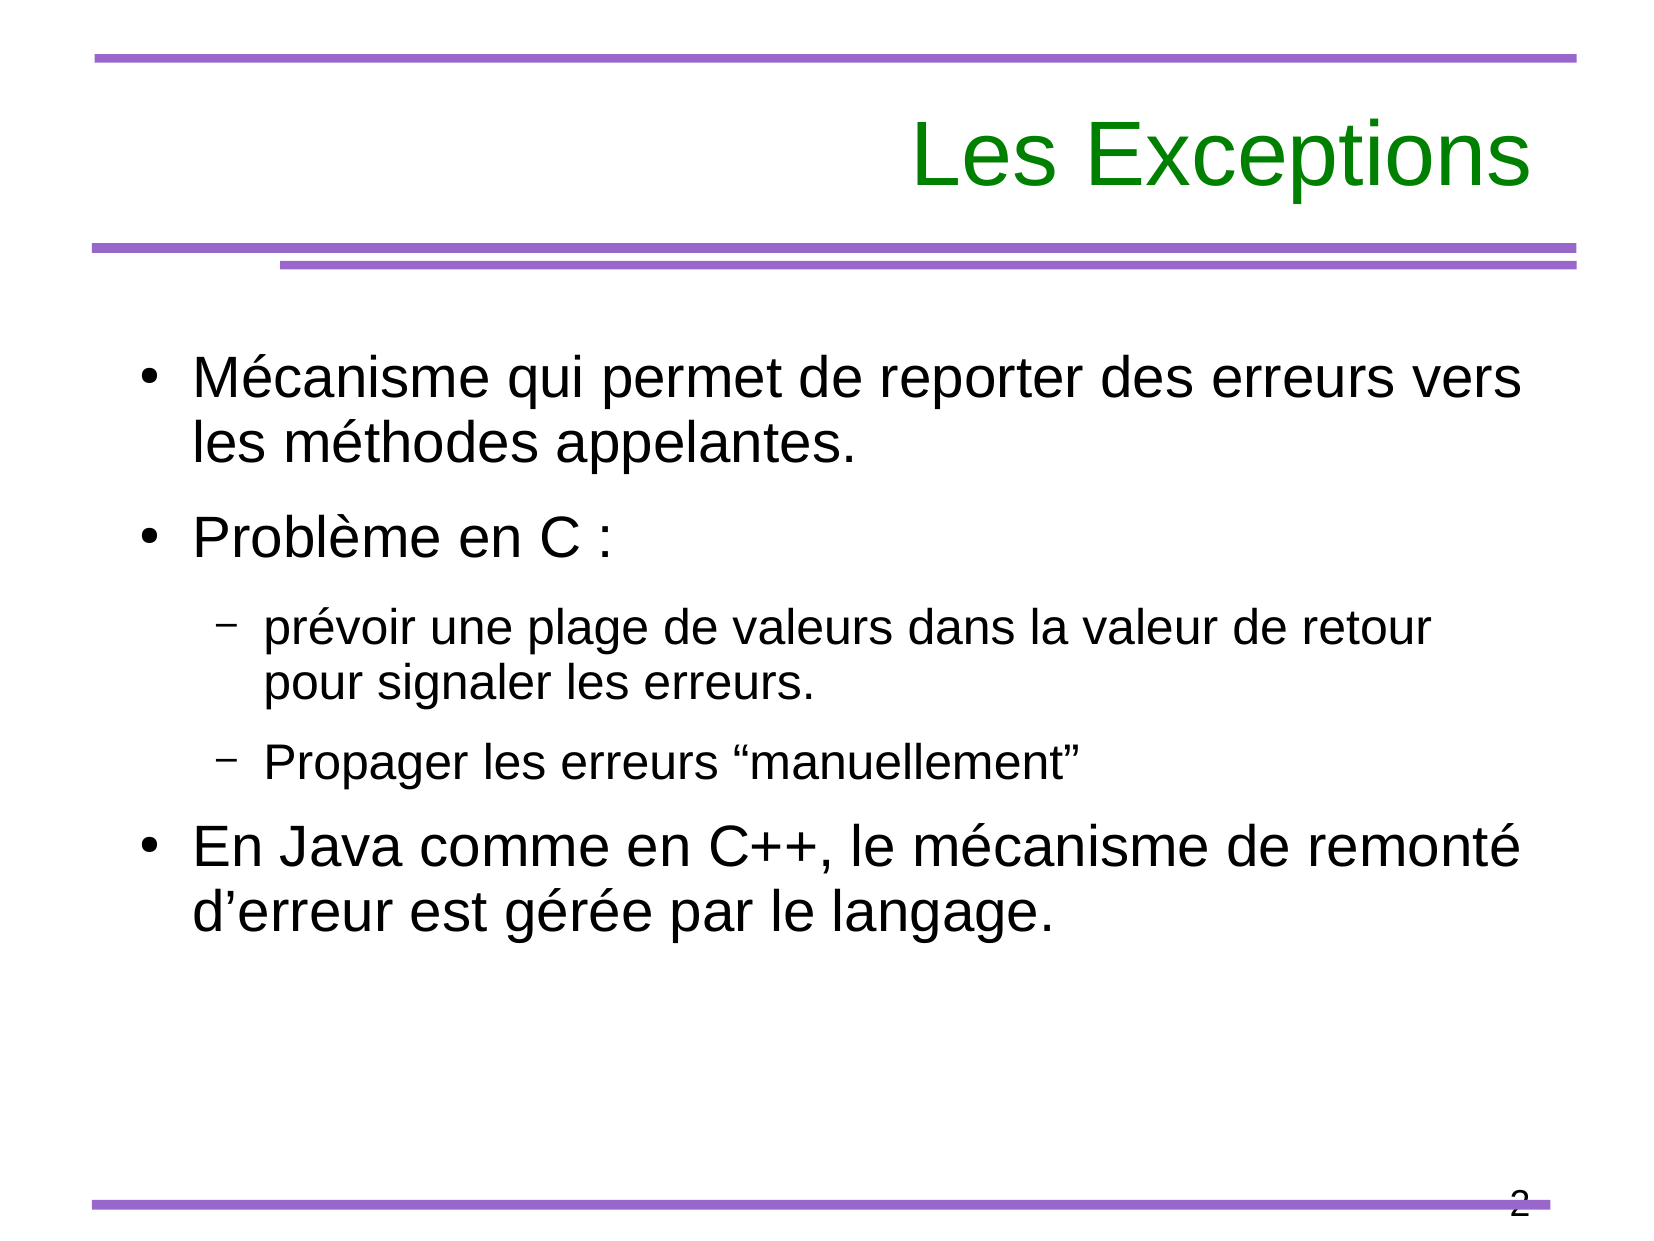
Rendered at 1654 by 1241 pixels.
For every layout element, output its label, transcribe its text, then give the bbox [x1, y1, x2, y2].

list Mécanisme qui permet de reporter des erreurs vers les méthodes appelantes. Problème en C : prévoir une plage de valeurs dans la valeur de retour pour signaler les erreurs. Propager les erreurs “manuellement” En Java comme en C++, le mécanisme de remonté d’erreur est gérée par le langage. [121, 344, 1534, 1127]
title Les Exceptions [121, 49, 1534, 257]
